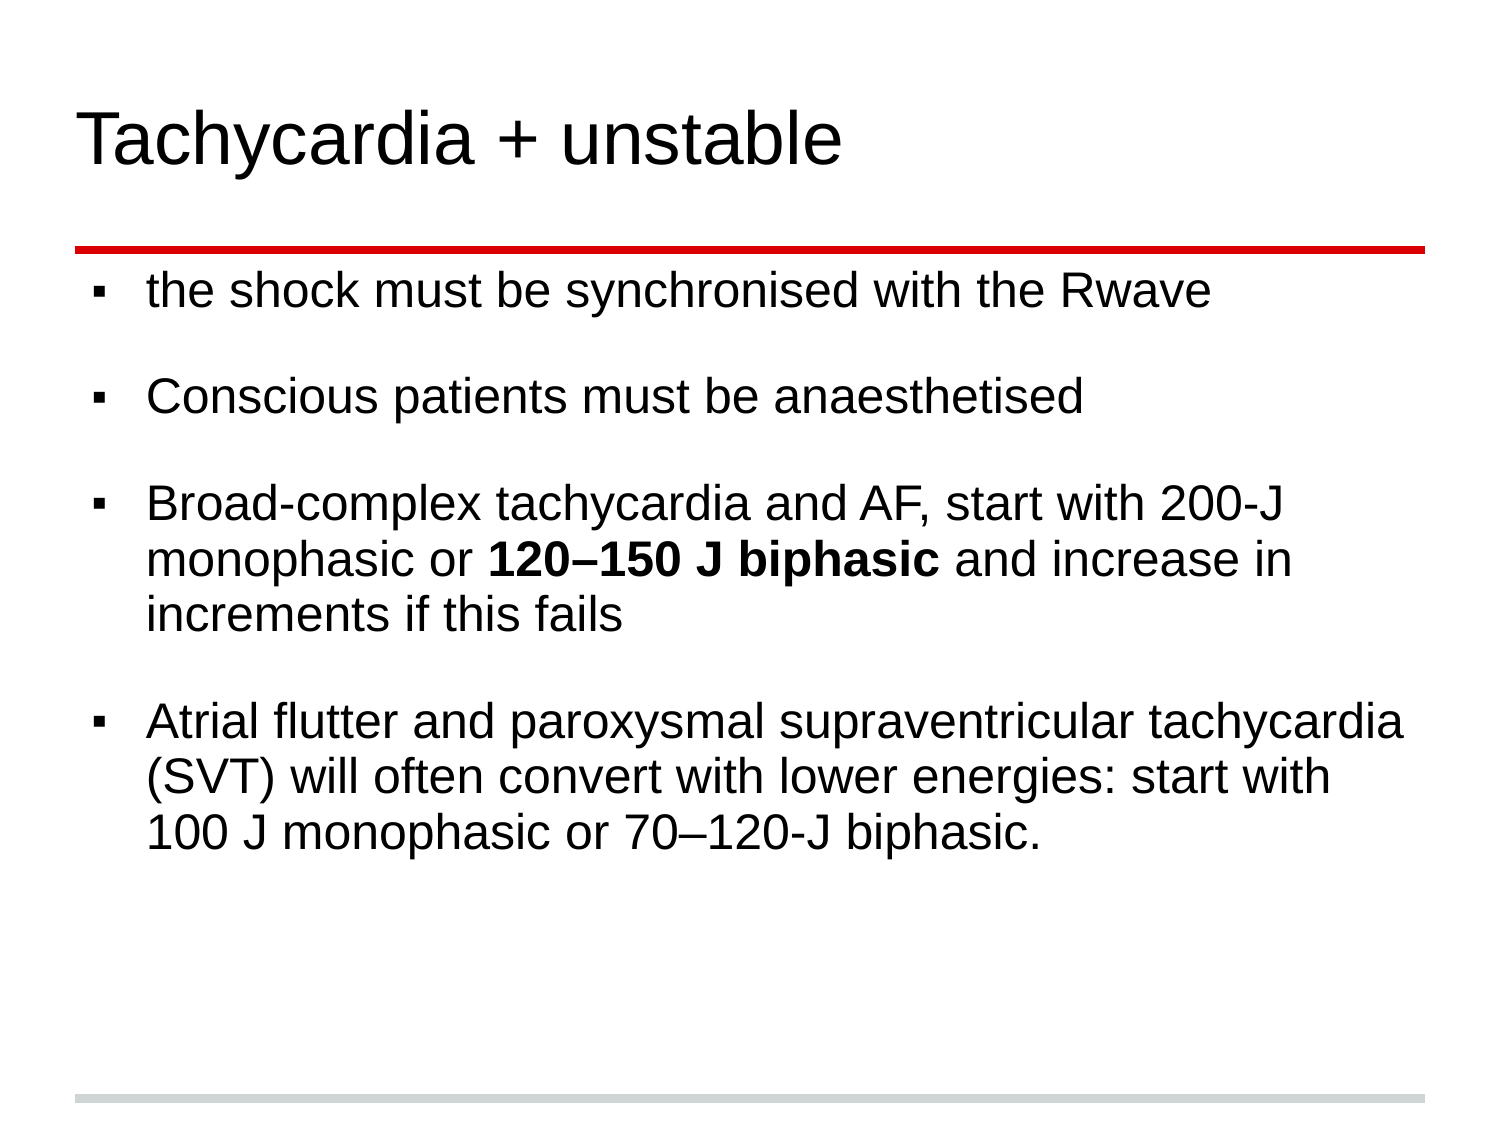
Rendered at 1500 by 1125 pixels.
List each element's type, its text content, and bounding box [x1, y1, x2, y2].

list the shock must be synchronised with the Rwave Conscious patients must be anaesthetised Broad-complex tachycardia and AF, start with 200-J monophasic or 120–150 J biphasic and increase in increments if this fails Atrial flutter and paroxysmal supraventricular tachycardia (SVT) will often convert with lower energies: start with 100 J monophasic or 70–120-J biphasic. [75, 262, 1425, 1078]
title Tachycardia + unstable [75, 45, 1425, 233]
